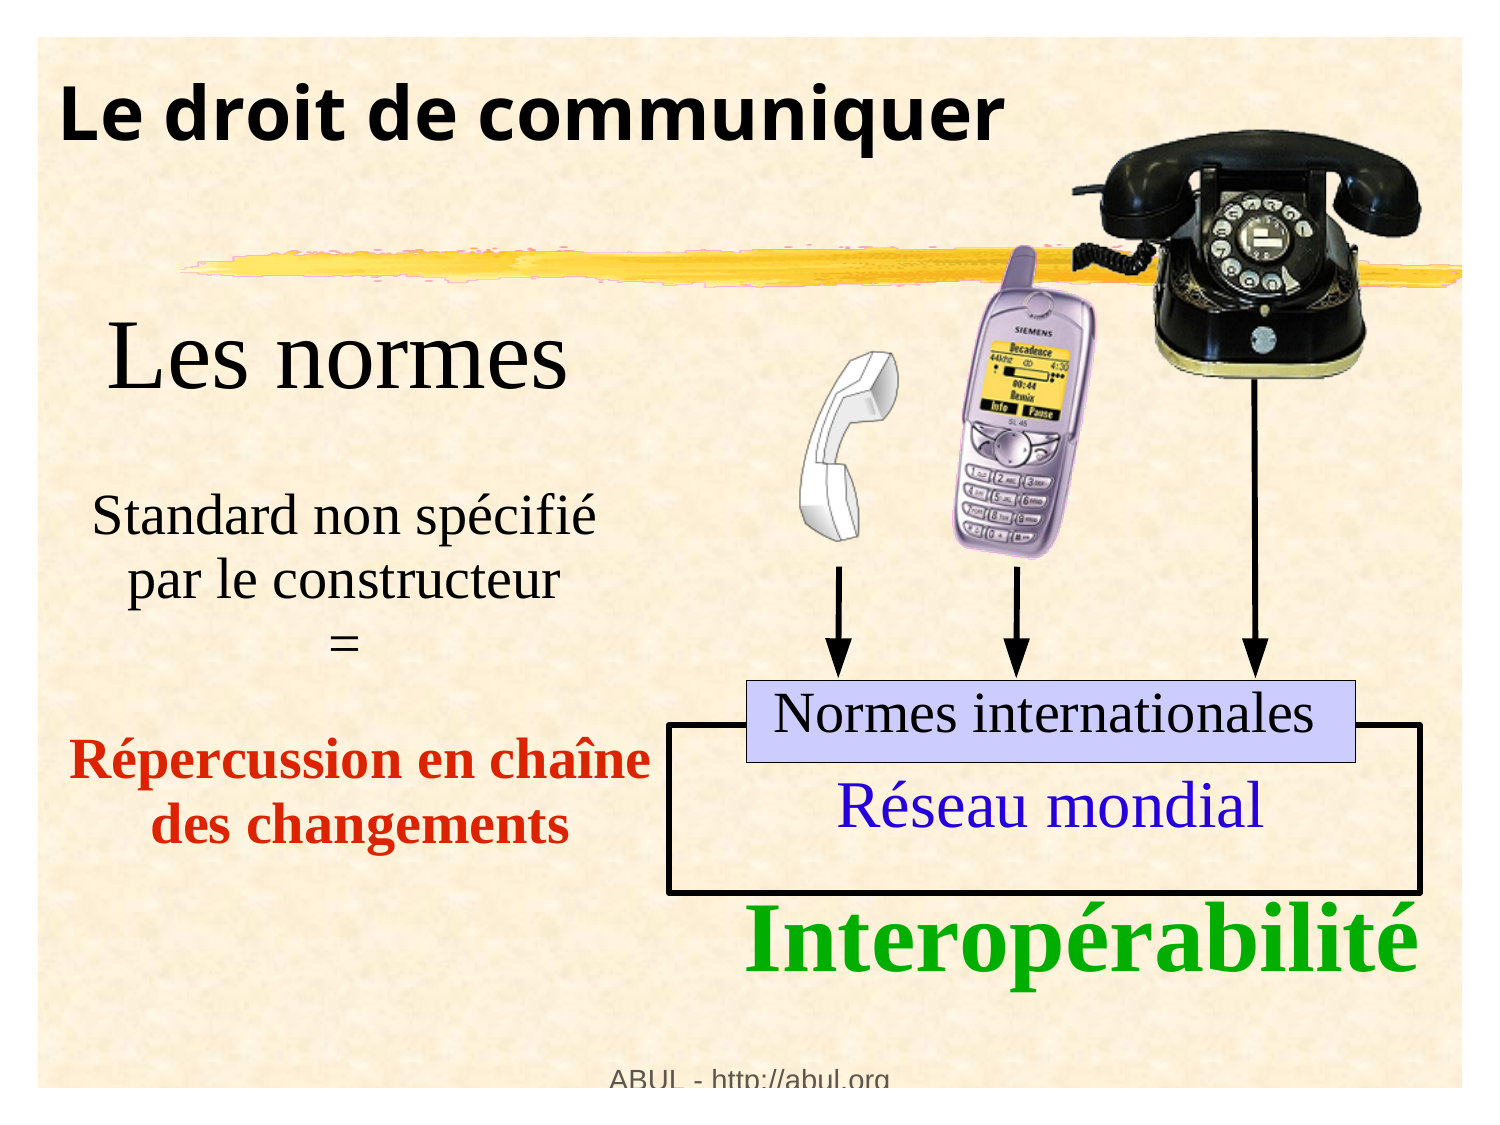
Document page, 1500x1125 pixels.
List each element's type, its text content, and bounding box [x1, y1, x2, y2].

text_box Normes internationales [773, 680, 1333, 761]
text_box Le droit de communiquer [57, 51, 1129, 172]
text_box Réseau mondial [836, 767, 1266, 849]
picture [633, 1072, 642, 1078]
text_box Interopérabilité [743, 882, 1421, 1034]
text_box Répercussion en chaîne des changements [69, 726, 652, 903]
text_box [746, 680, 1356, 763]
picture [788, 1082, 795, 1088]
picture [37, 37, 1463, 1088]
text_box Standard non spécifié par le constructeur = [91, 482, 598, 725]
picture [806, 1076, 813, 1088]
picture [852, 1076, 860, 1088]
picture [732, 1076, 737, 1088]
picture [614, 1073, 621, 1082]
picture [633, 1081, 643, 1088]
picture [716, 1076, 723, 1088]
picture [612, 1084, 624, 1088]
picture [878, 1076, 886, 1088]
picture [748, 1076, 755, 1088]
text_box Les normes [106, 299, 572, 438]
